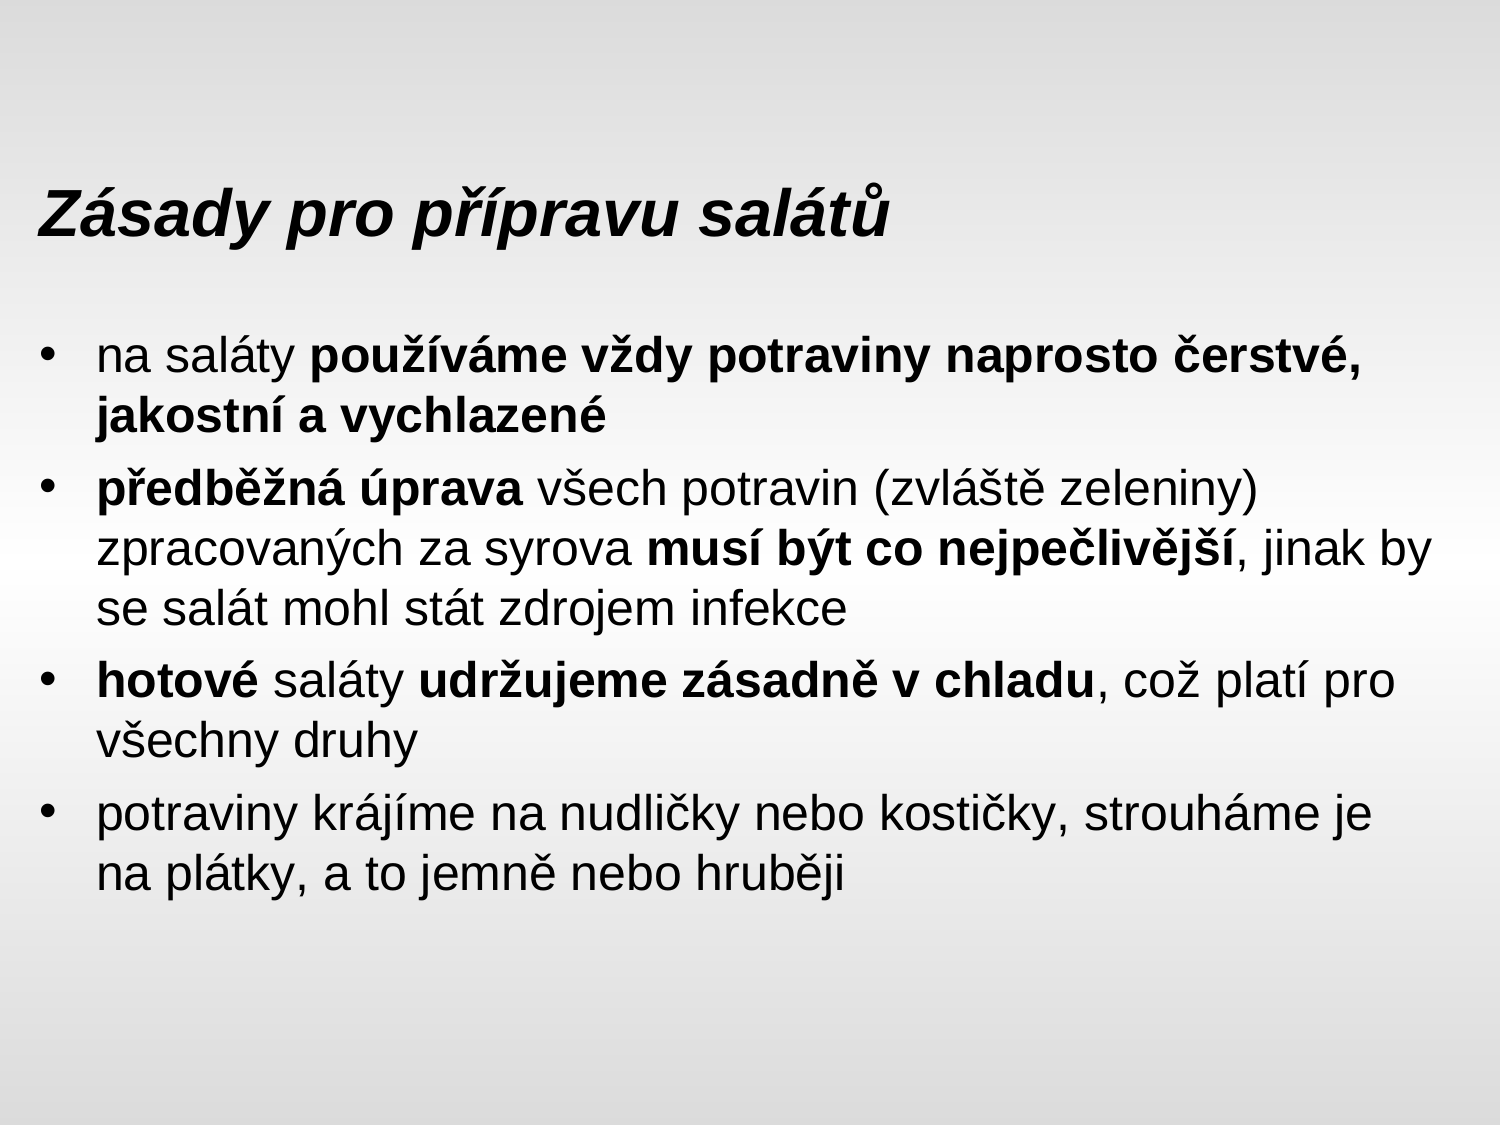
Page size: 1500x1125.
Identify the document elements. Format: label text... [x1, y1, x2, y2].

list Zásady pro přípravu salátů na saláty používáme vždy potraviny naprosto čerstvé, jakostní a vychlazené předběžná úprava všech potravin (zvláště zeleniny) zpracovaných za syrova musí být co nejpečlivější, jinak by se salát mohl stát zdrojem infekce hotové saláty udržujeme zásadně v chladu, což platí pro všechny druhy potraviny krájíme na nudličky nebo kostičky, strouháme je na plátky, a to jemně nebo hruběji [24, 162, 1450, 1101]
